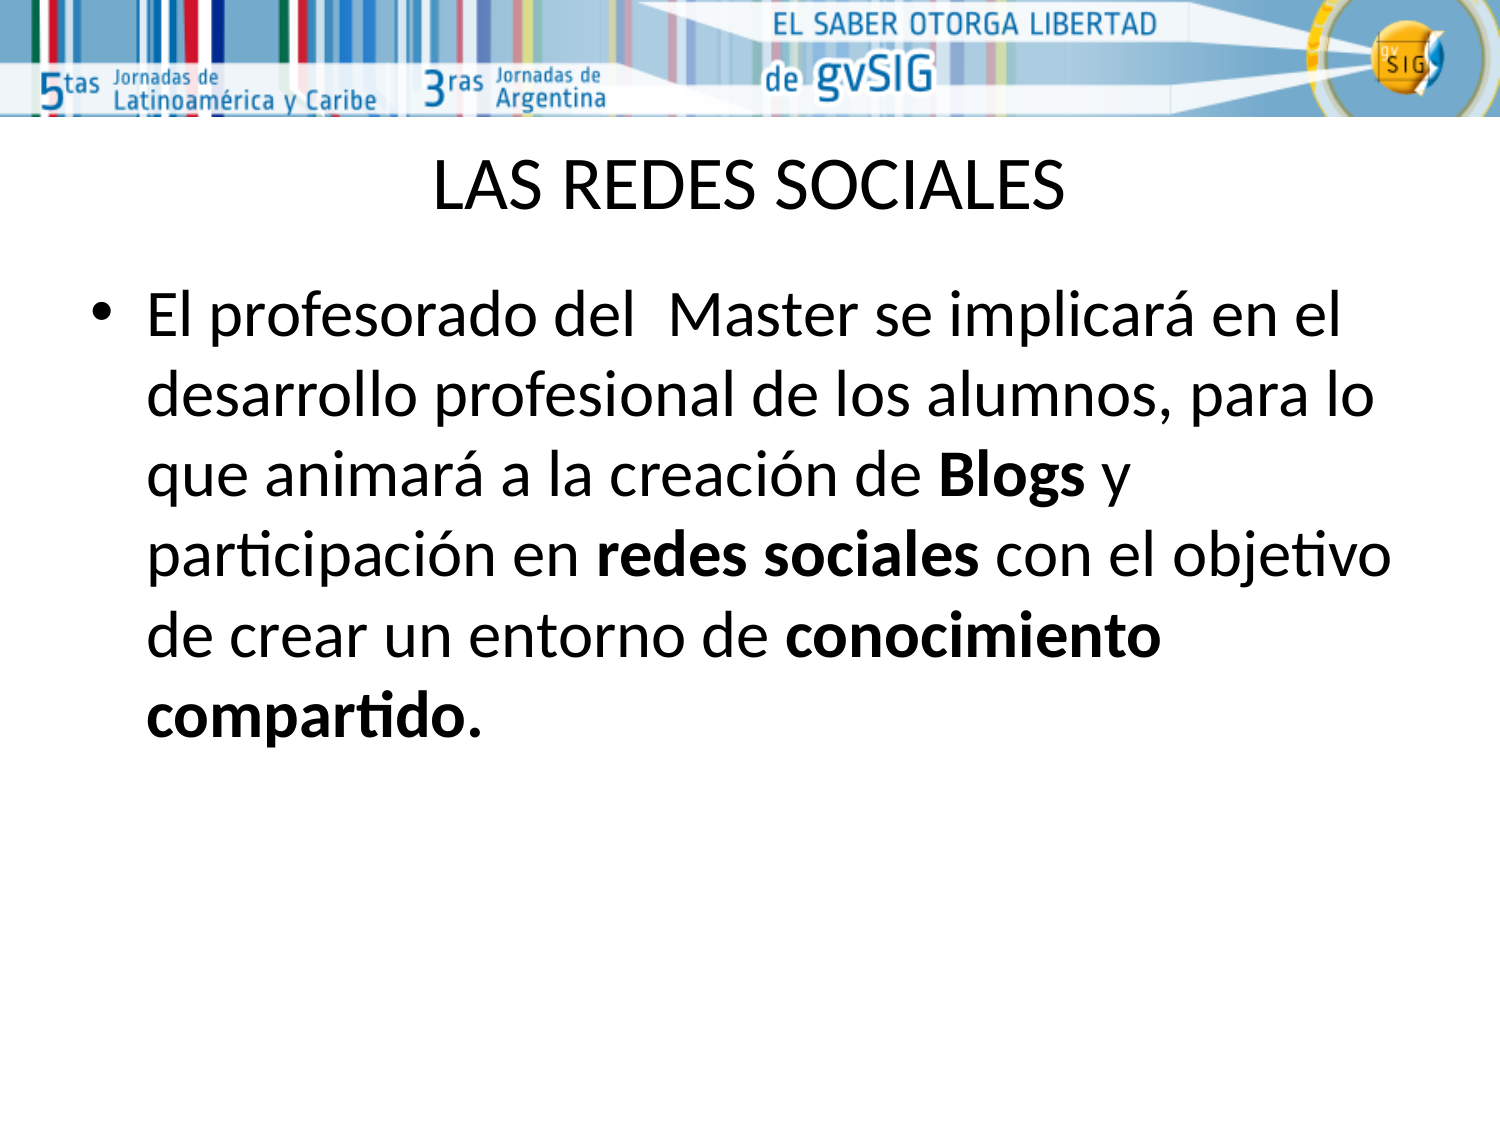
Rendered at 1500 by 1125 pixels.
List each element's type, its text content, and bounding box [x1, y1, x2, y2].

title LAS REDES SOCIALES [75, 125, 1425, 233]
picture [0, 0, 1500, 117]
list El profesorado del Master se implicará en el desarrollo profesional de los alumnos, para lo que animará a la creación de Blogs y participación en redes sociales con el objetivo de crear un entorno de conocimiento compartido. [75, 262, 1425, 1005]
